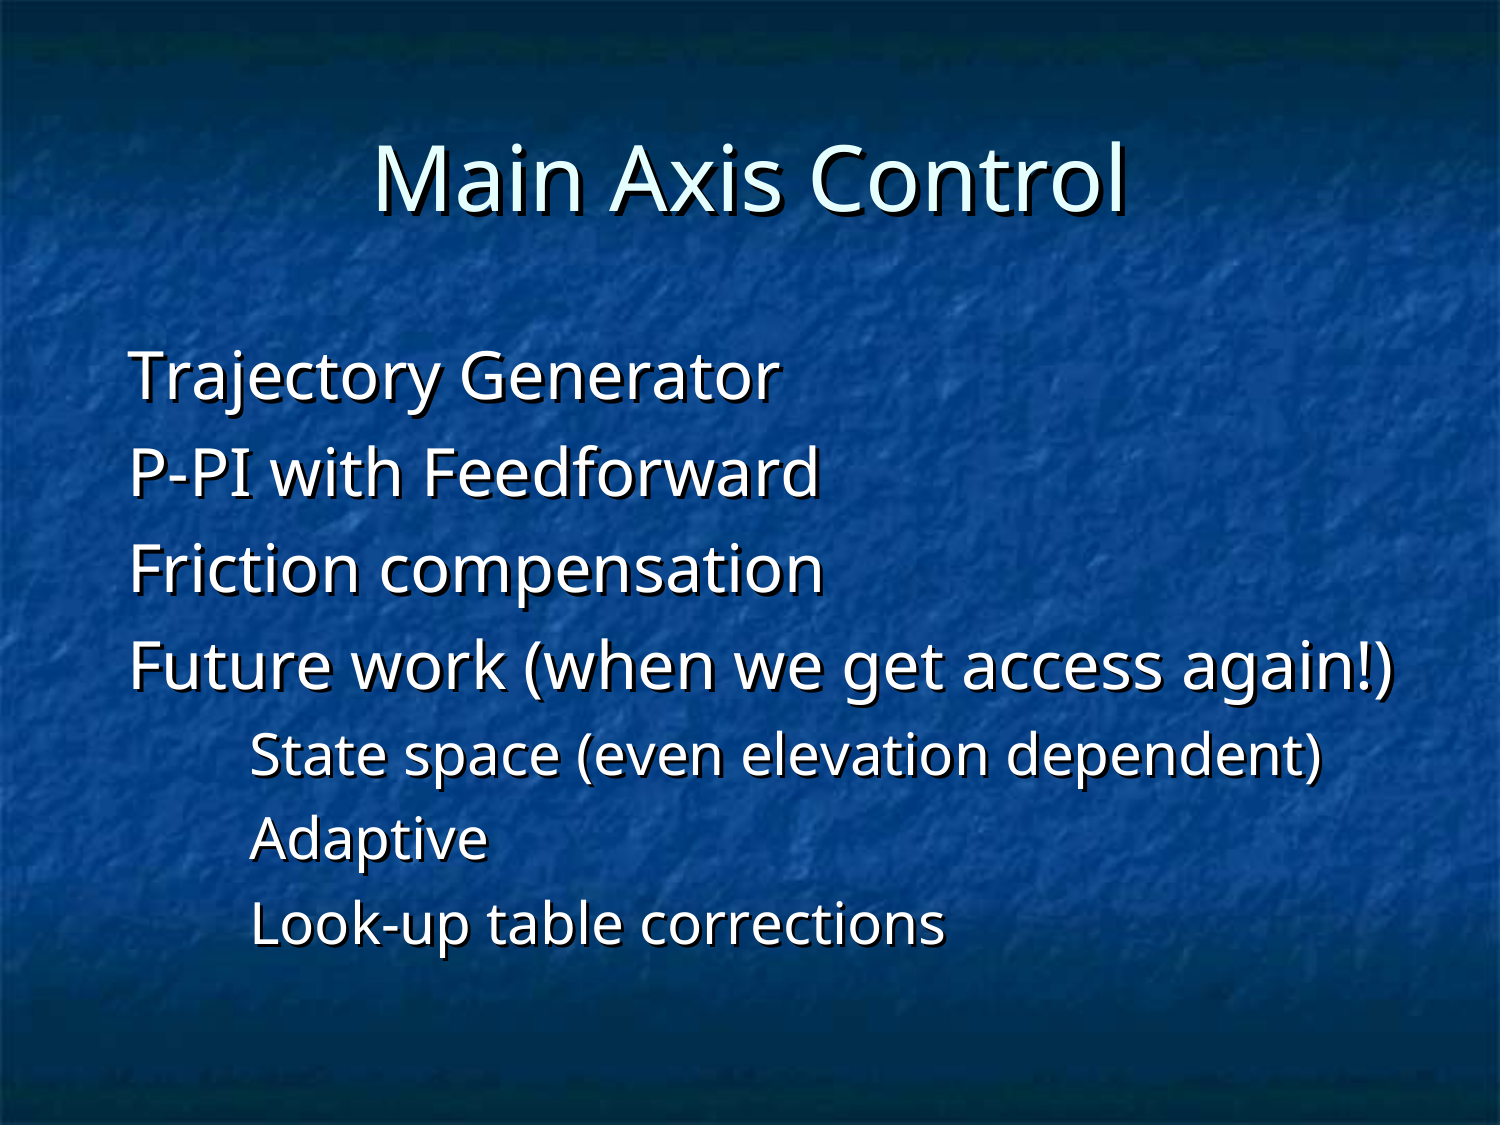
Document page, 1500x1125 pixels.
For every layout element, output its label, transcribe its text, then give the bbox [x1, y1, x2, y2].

title Main Axis Control [75, 62, 1425, 288]
list Trajectory Generator P-PI with Feedforward Friction compensation Future work (when we get access again!) State space (even elevation dependent) Adaptive Look-up table corrections [75, 324, 1425, 1001]
picture [0, 0, 1500, 1125]
